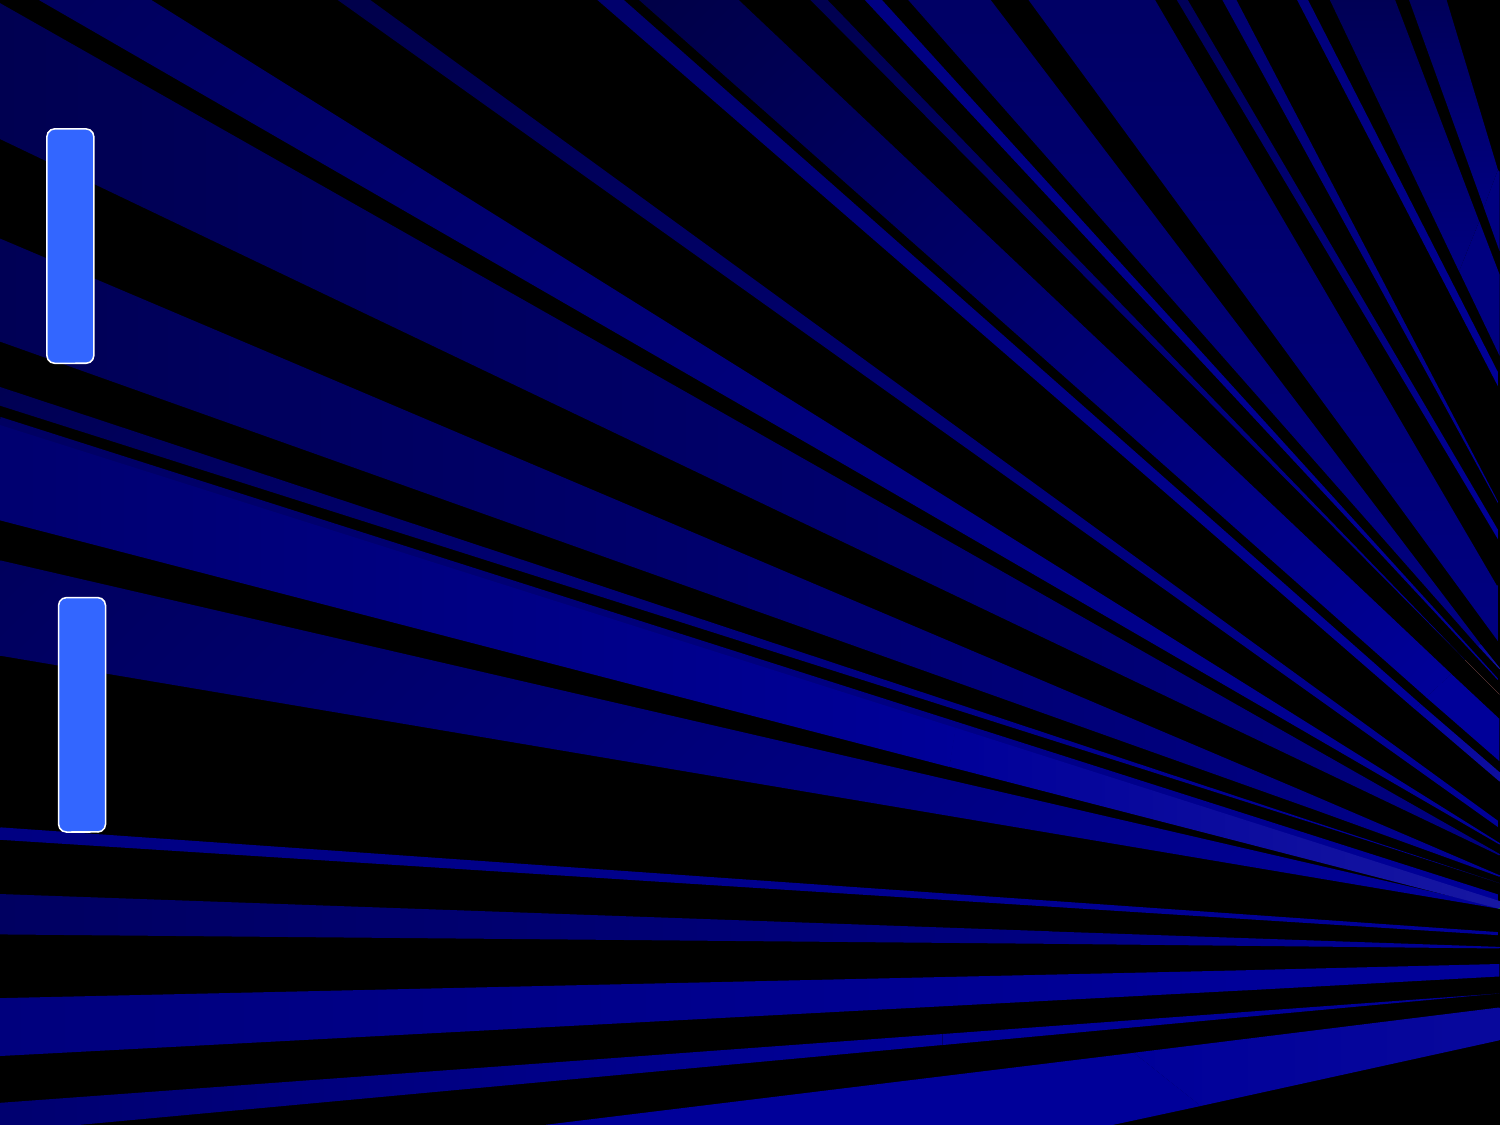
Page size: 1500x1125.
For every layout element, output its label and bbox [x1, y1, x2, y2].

text_box [58, 597, 106, 833]
text_box [46, 128, 94, 364]
